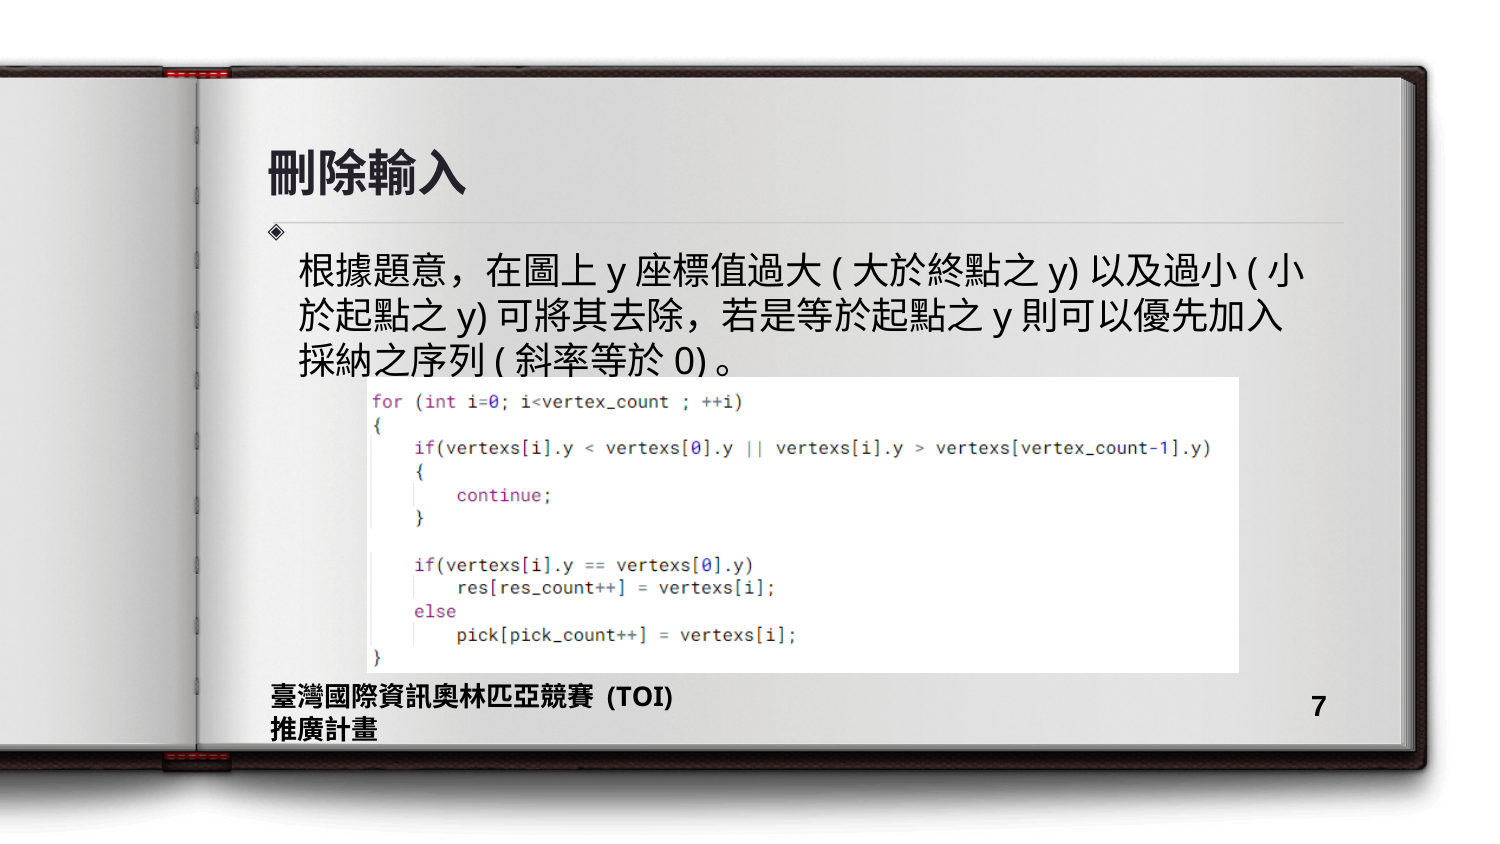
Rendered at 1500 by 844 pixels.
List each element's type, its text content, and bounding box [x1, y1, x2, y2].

picture [367, 377, 1239, 673]
text_box 刪除輸入 [252, 126, 746, 216]
text_box 根據題意，在圖上y座標值過大(大於終點之y)以及過小(小於起點之y)可將其去除，若是等於起點之y則可以優先加入採納之序列(斜率等於0)。 [283, 240, 1323, 612]
text_box ‹#› [1295, 672, 1386, 737]
